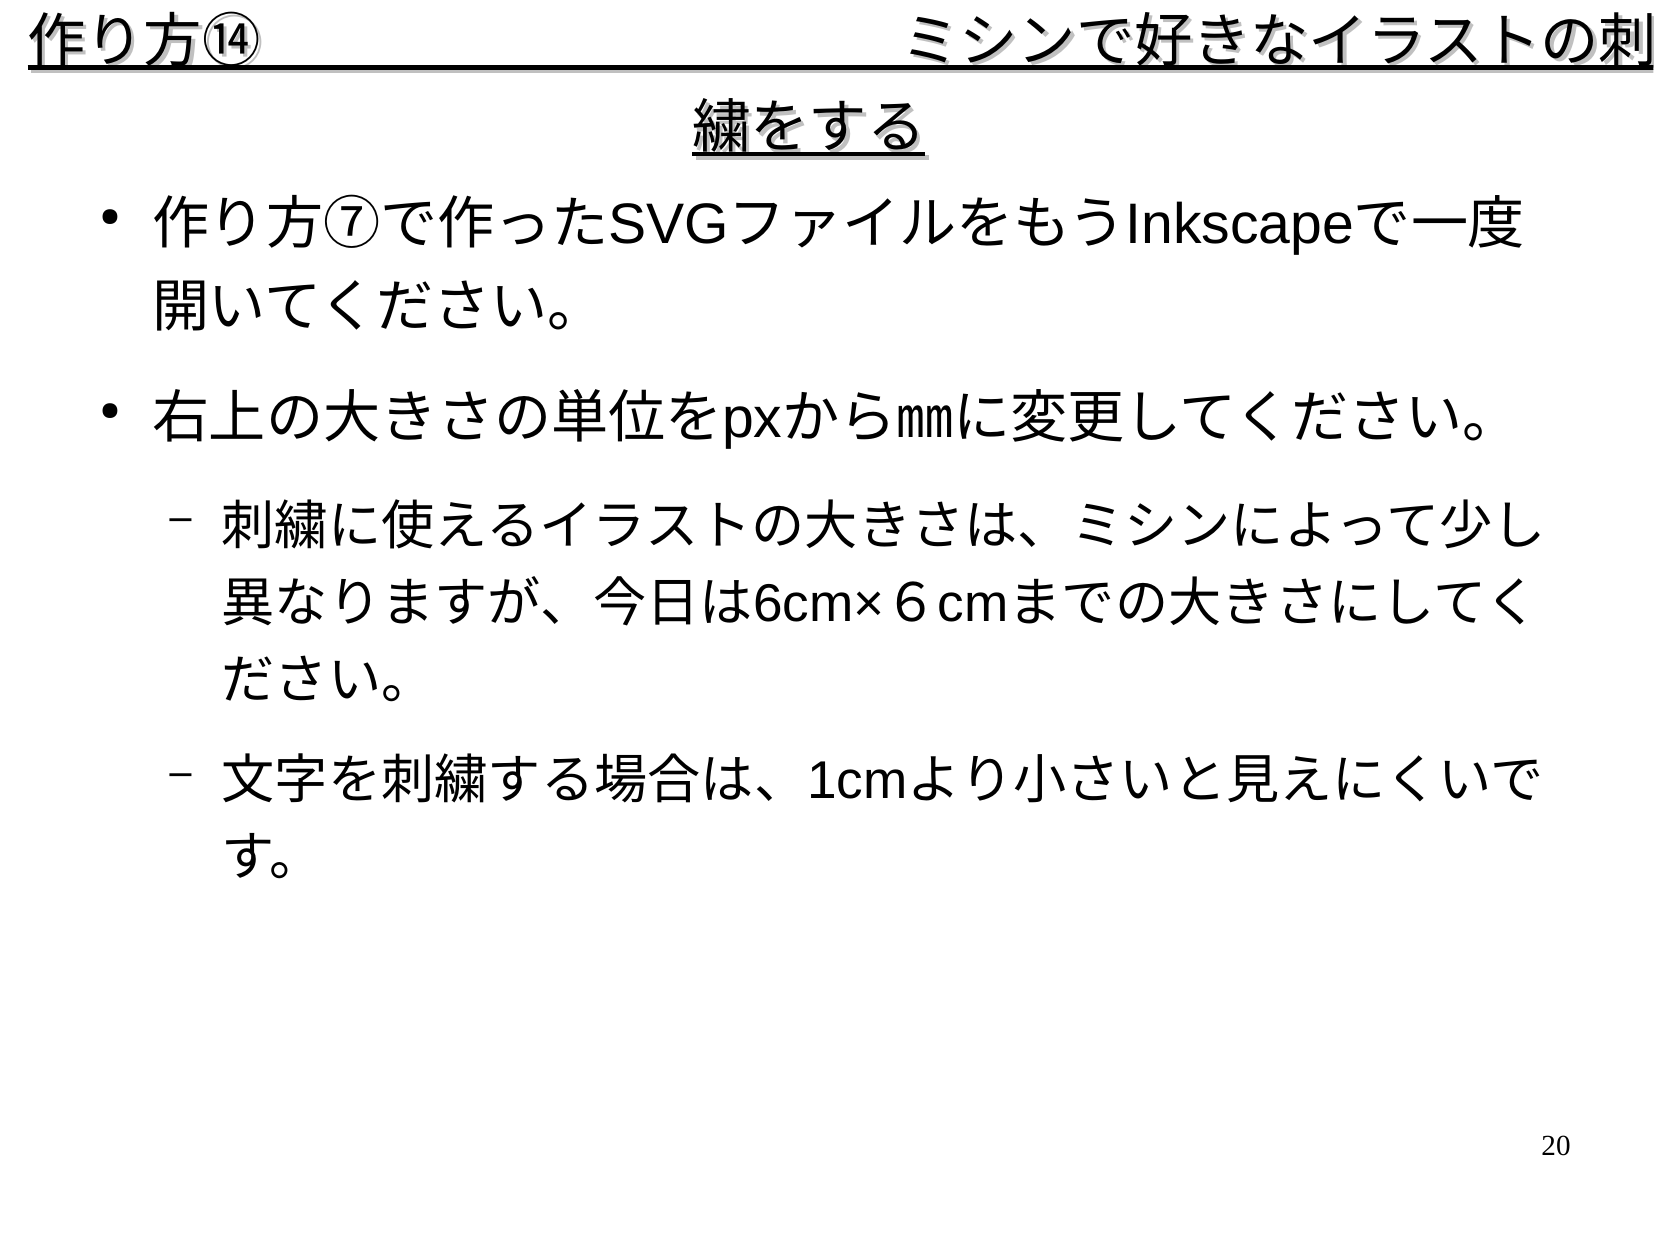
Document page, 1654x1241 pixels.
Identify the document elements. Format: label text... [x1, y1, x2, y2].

list 作り方⑦で作ったSVGファイルをもうInkscapeで一度開いてください。 右上の大きさの単位をpxから㎜に変更してください。 刺繍に使えるイラストの大きさは、ミシンによって少し異なりますが、今日は6cm×６cmまでの大きさにしてください。 文字を刺繍する場合は、1cmより小さいと見えにくいです。 [82, 178, 1571, 897]
title 作り方⑭ ミシンで好きなイラストの刺繍をする [0, 0, 1654, 178]
